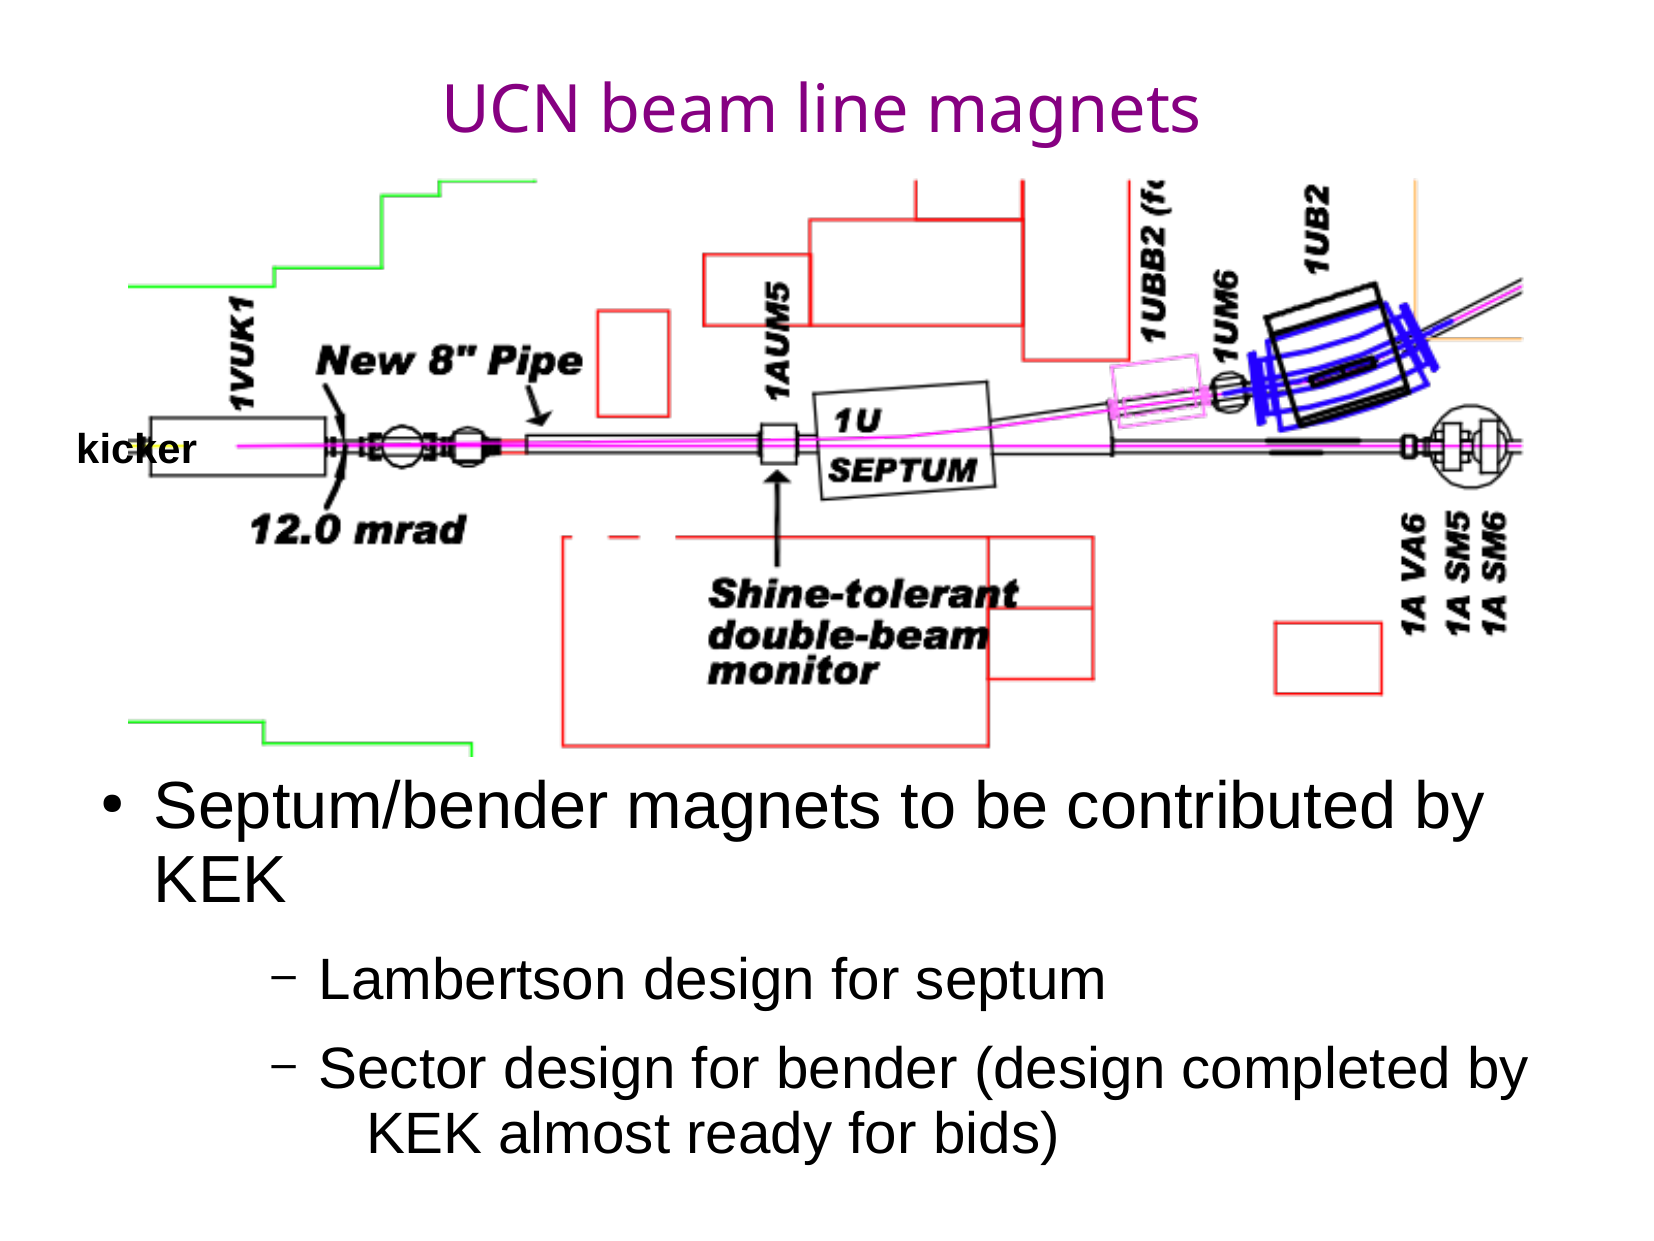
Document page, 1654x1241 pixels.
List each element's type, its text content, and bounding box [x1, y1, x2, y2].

text_box kicker [76, 421, 198, 472]
text_box UCN beam line magnets [130, 62, 1514, 150]
picture [128, 175, 1526, 757]
list Septum/bender magnets to be contributed by KEK Lambertson design for septum Sector design for bender (design completed by KEK almost ready for bids) [82, 767, 1571, 1241]
